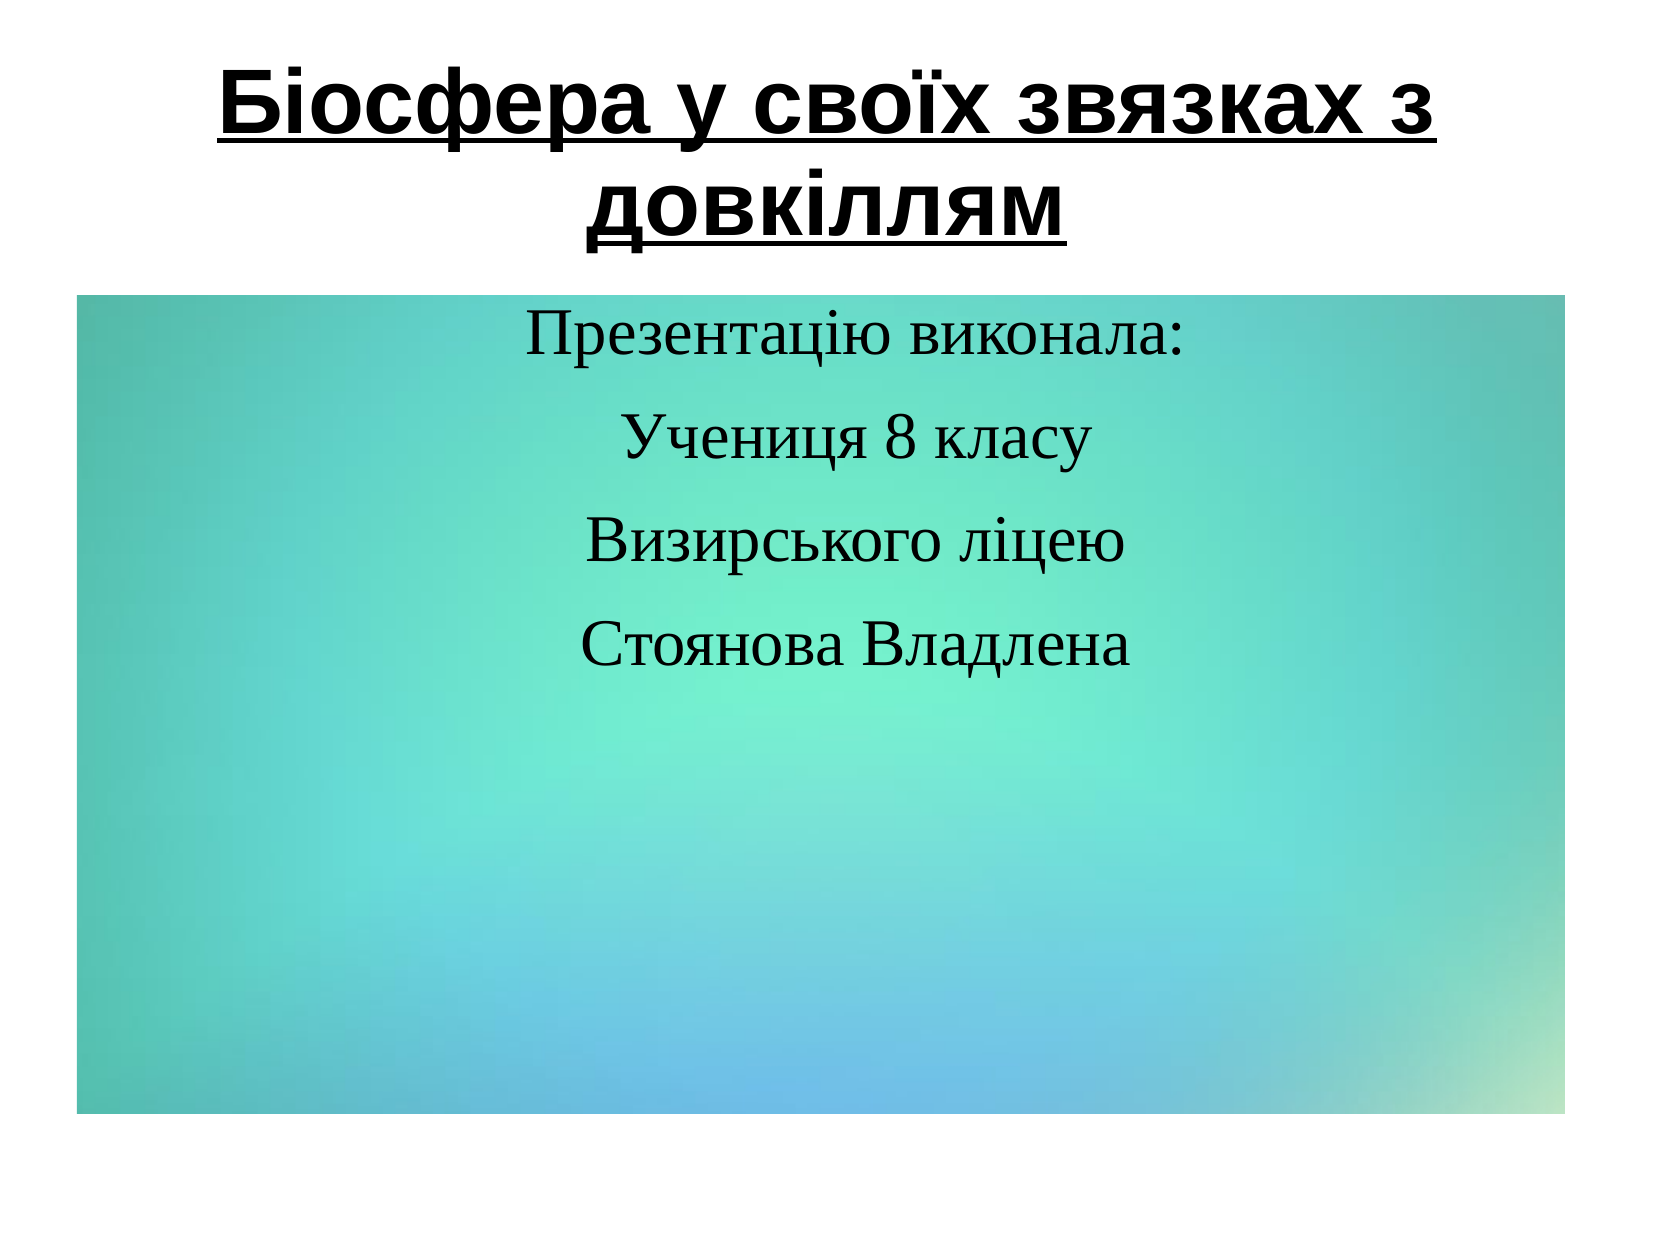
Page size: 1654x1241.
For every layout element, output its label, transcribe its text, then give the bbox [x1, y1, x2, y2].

list Презентацію виконала: Учениця 8 класу Визирського ліцею Стоянова Владлена [76, 295, 1565, 1114]
title Біосфера у своїх звязках з довкіллям [82, 49, 1571, 257]
